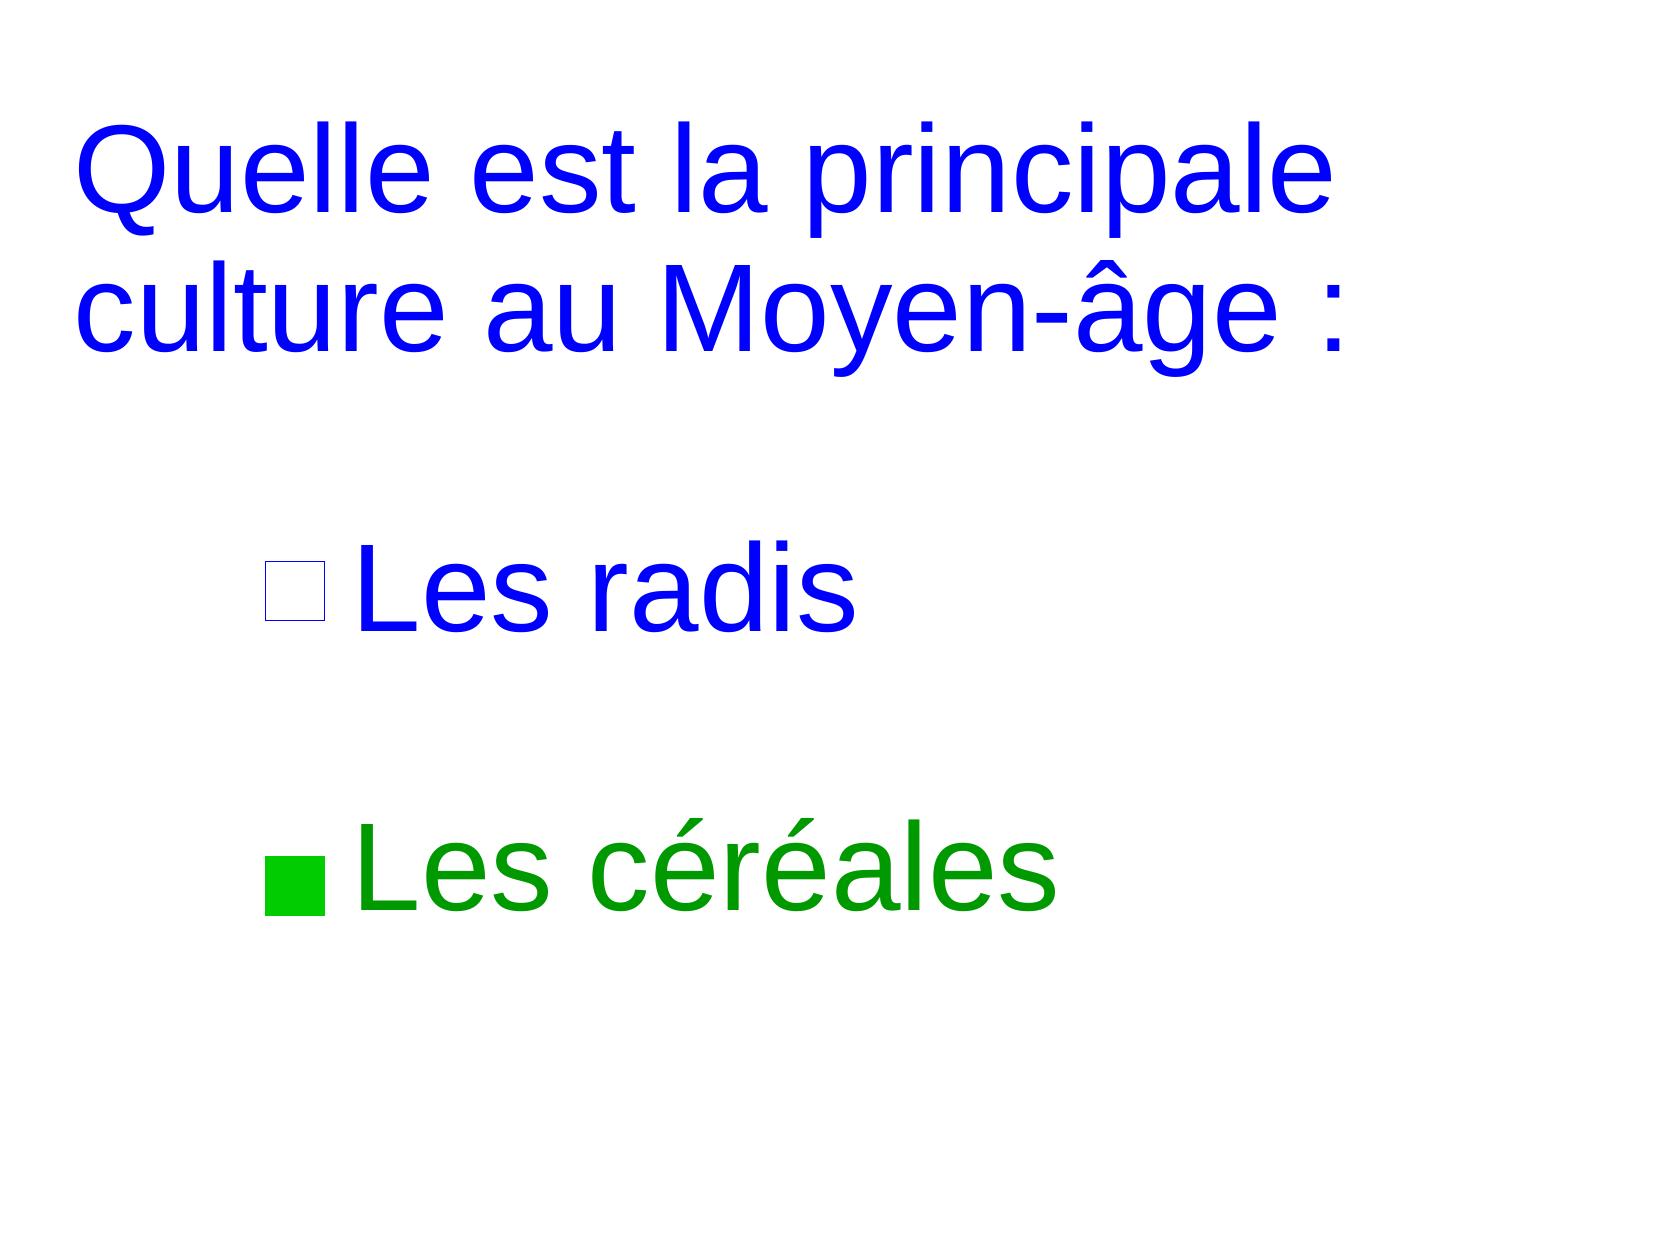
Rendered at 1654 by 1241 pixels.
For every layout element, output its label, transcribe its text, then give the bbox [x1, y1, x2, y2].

text_box [265, 856, 325, 916]
text_box Quelle est la principale culture au Moyen-âge : Les radis Les céréales [59, 91, 1595, 945]
